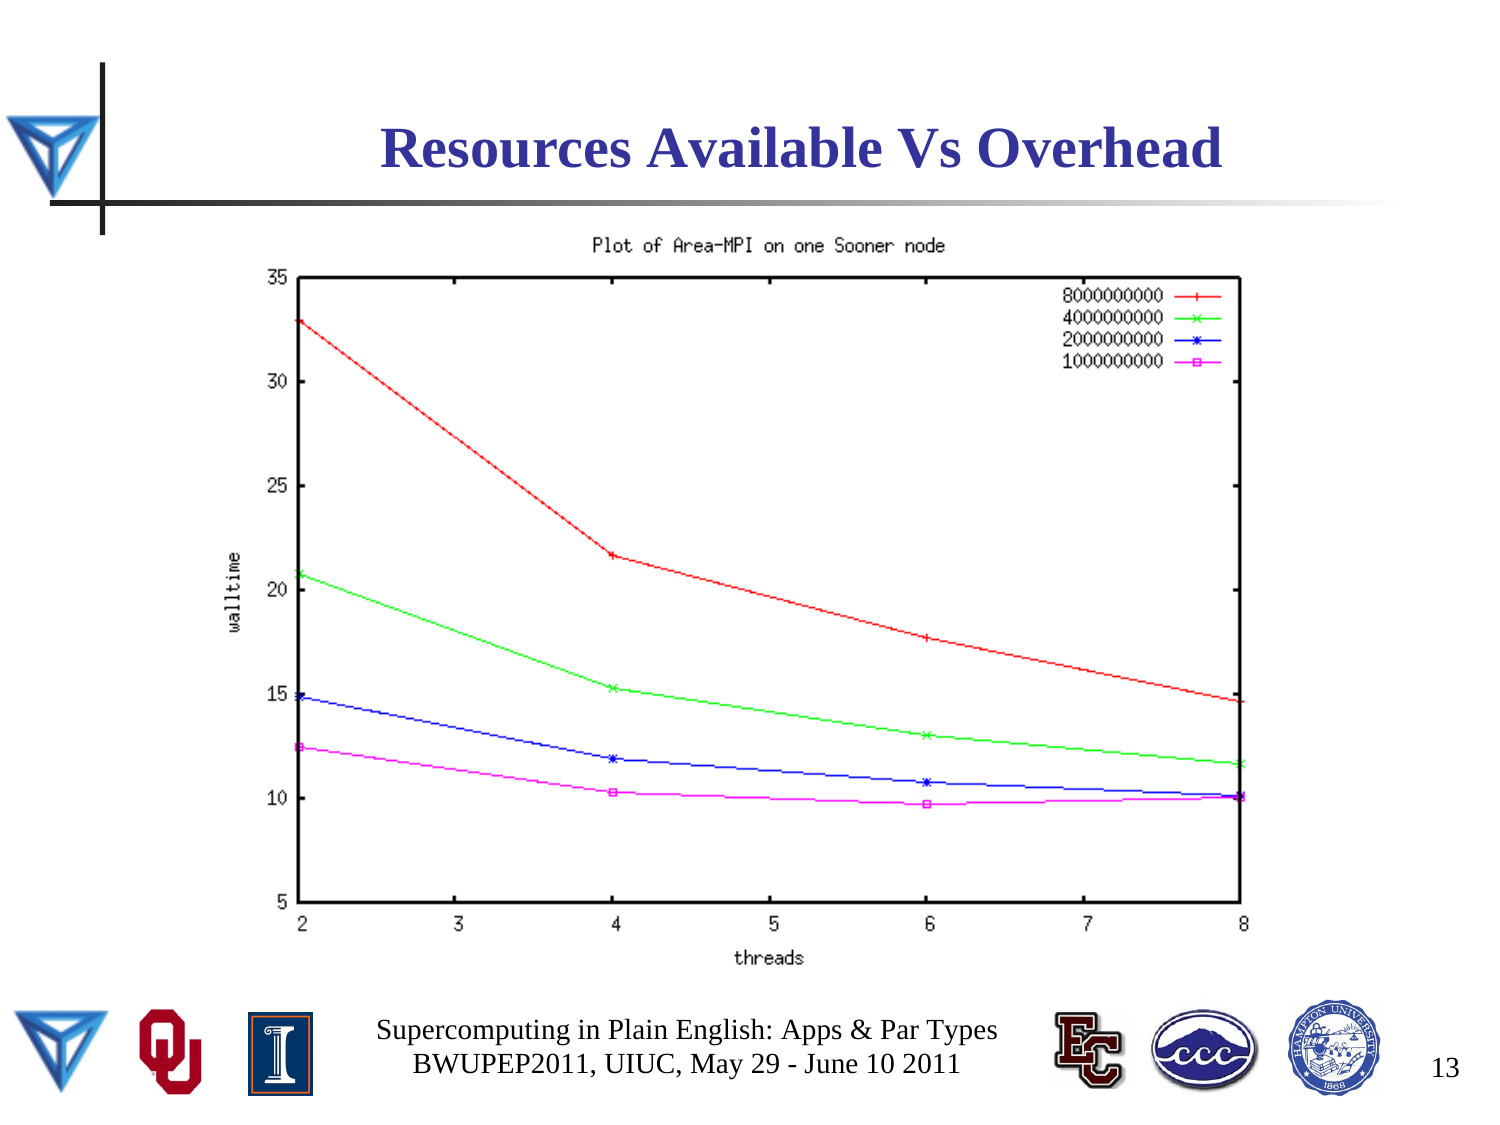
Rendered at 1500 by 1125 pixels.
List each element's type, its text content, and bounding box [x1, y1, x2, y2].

picture [1050, 1012, 1129, 1089]
title Resources Available Vs Overhead [162, 74, 1441, 187]
text_box <number> [1400, 1024, 1476, 1091]
picture [1287, 999, 1381, 1097]
text_box Supercomputing in Plain English: Apps & Par Types BWUPEP2011, UIUC, May 29 - June 10 2011 [324, 1012, 1051, 1088]
picture [213, 214, 1272, 970]
picture [137, 1007, 203, 1097]
picture [8, 1007, 113, 1097]
picture [0, 112, 99, 203]
picture [1142, 999, 1263, 1097]
picture [248, 1012, 313, 1096]
